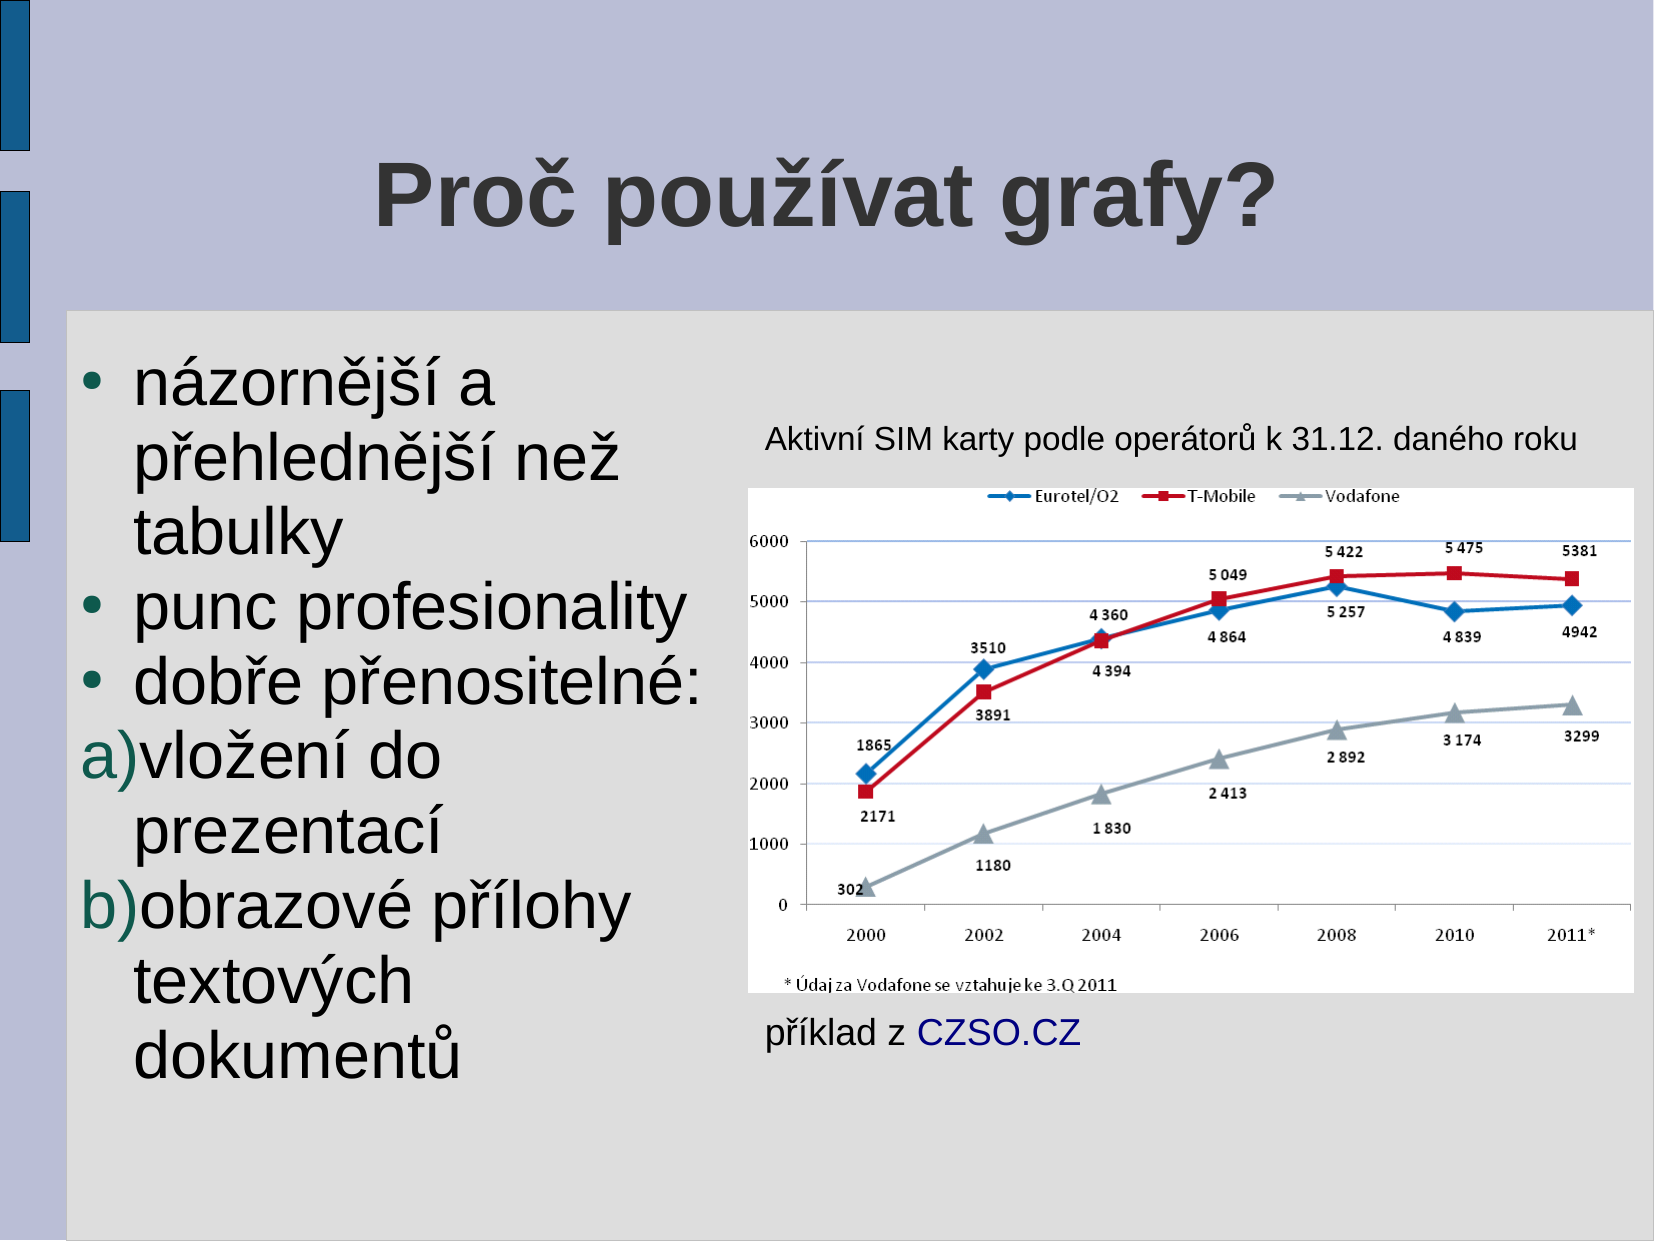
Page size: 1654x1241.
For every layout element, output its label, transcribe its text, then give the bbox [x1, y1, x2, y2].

text_box příklad z CZSO.CZ [750, 1003, 1636, 1061]
picture [738, 466, 1642, 1036]
list názornější a přehlednější než tabulky punc profesionality dobře přenositelné: vložení do prezentací obrazové přílohy textových dokumentů [62, 344, 752, 1127]
text_box Aktivní SIM karty podle operátorů k 31.12. daného roku [750, 413, 1636, 466]
title Proč používat grafy? [121, 91, 1534, 299]
